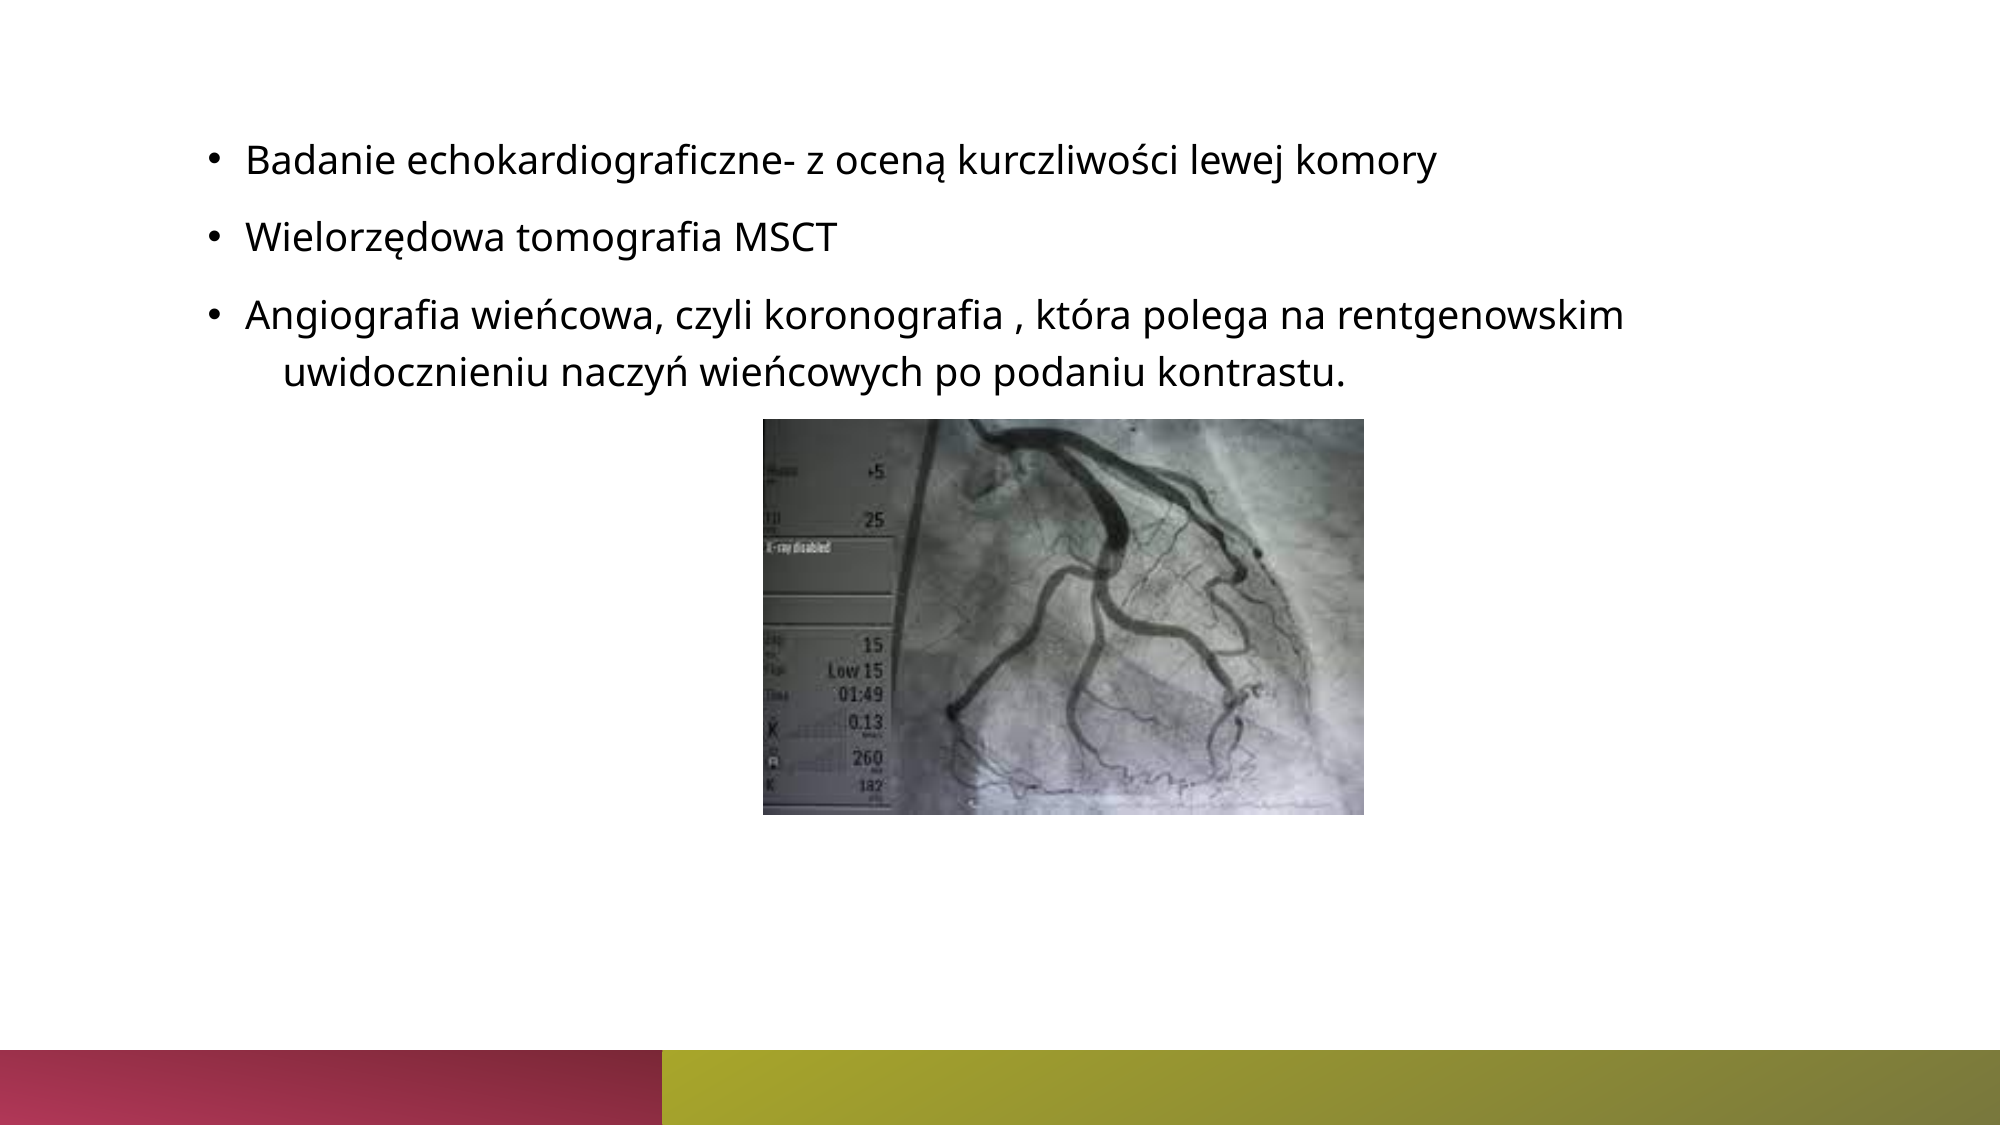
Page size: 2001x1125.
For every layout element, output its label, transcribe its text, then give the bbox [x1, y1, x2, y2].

picture [763, 419, 1364, 815]
list Badanie echokardiograficzne- z oceną kurczliwości lewej komory Wielorzędowa tomografia MSCT Angiografia wieńcowa, czyli koronografia , która polega na rentgenowskim uwidocznieniu naczyń wieńcowych po podaniu kontrastu. [207, 125, 1888, 988]
